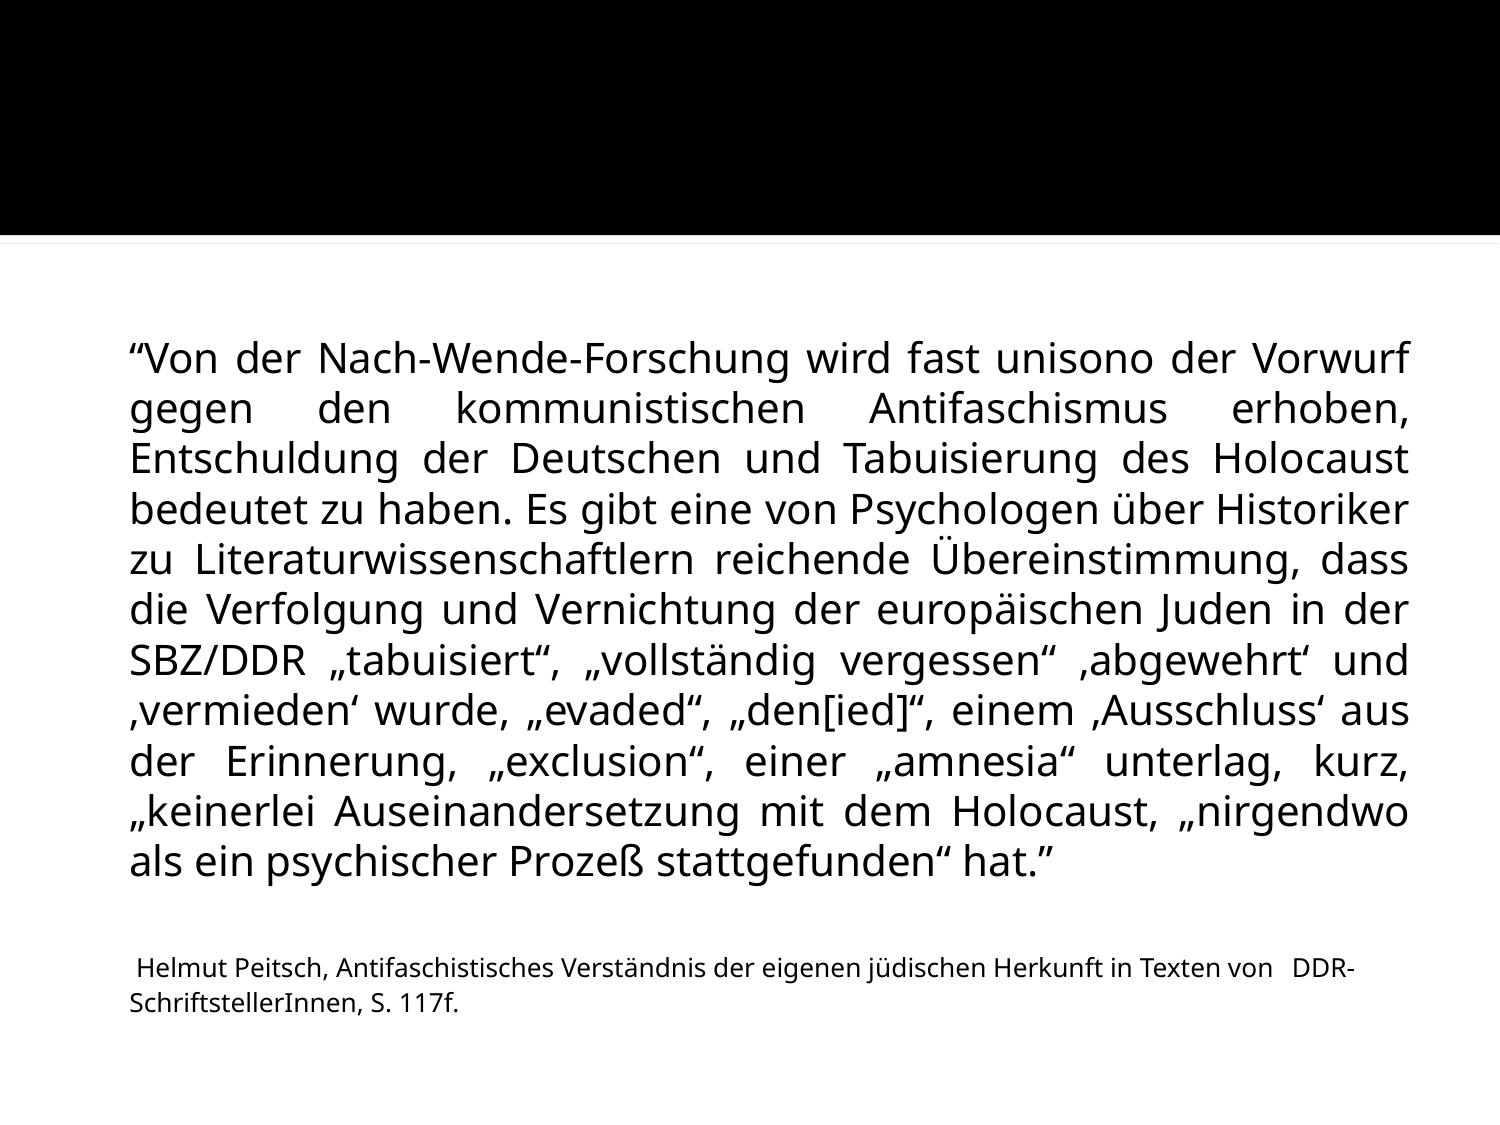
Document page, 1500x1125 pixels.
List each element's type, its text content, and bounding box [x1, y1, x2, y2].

list “Von der Nach-Wende-Forschung wird fast unisono der Vorwurf gegen den kommunistischen Antifaschismus erhoben, Entschuldung der Deutschen und Tabuisierung des Holocaust bedeutet zu haben. Es gibt eine von Psychologen über Historiker zu Literaturwissenschaftlern reichende Übereinstimmung, dass die Verfolgung und Vernichtung der europäischen Juden in der SBZ/DDR „tabuisiert“, „vollständig vergessen“ ‚abgewehrt‘ und ‚vermieden‘ wurde, „evaded“, „den[ied]“, einem ‚Ausschluss‘ aus der Erinnerung, „exclusion“, einer „amnesia“ unterlag, kurz, „keinerlei Auseinandersetzung mit dem Holocaust, „nirgendwo als ein psychischer Prozeß stattgefunden“ hat.” Helmut Peitsch, Antifaschistisches Verständnis der eigenen jüdischen Herkunft in Texten von DDR-SchriftstellerInnen, S. 117f. [75, 291, 1425, 1050]
